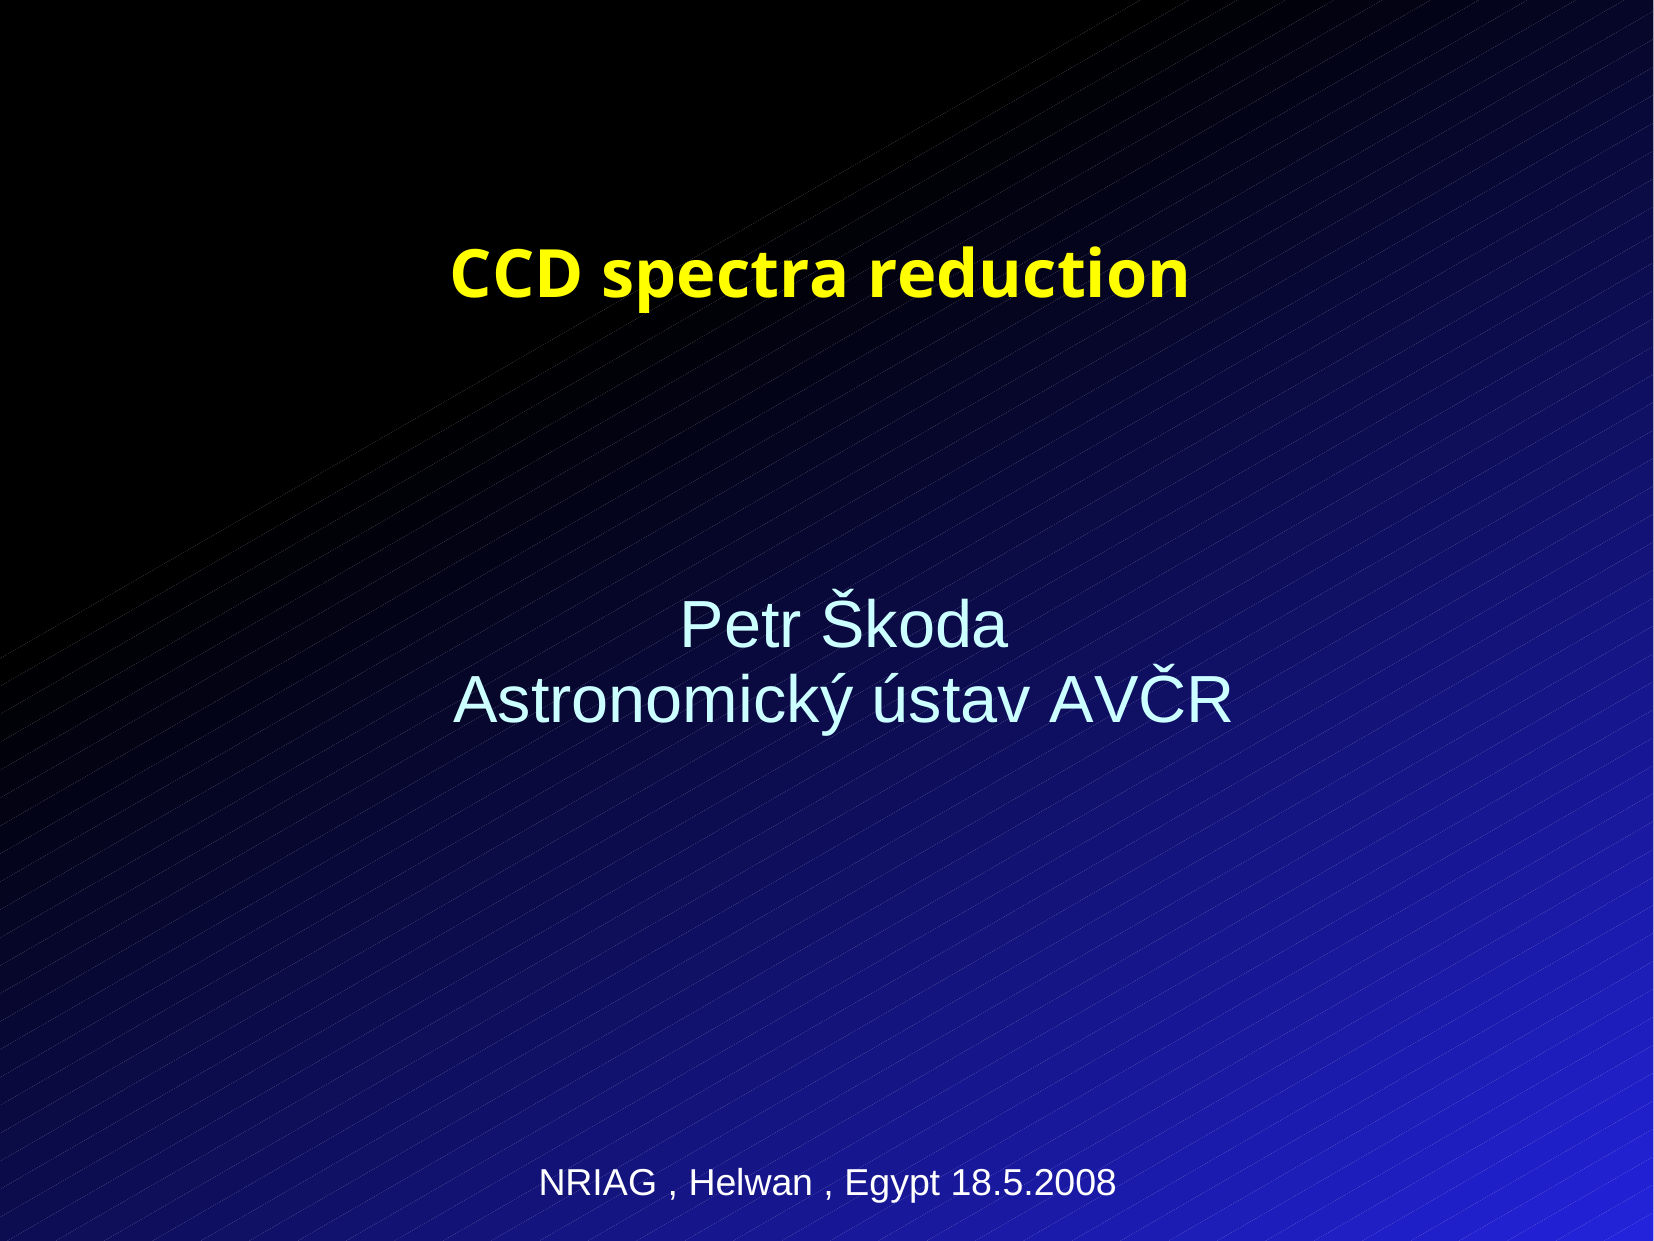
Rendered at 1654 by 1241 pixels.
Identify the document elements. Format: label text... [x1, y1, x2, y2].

title CCD spectra reduction [76, 168, 1565, 376]
text_box NRIAG , Helwan , Egypt 18.5.2008 [523, 1153, 1184, 1213]
subtitle Petr Škoda Astronomický ústav AVČR [82, 290, 1571, 1109]
